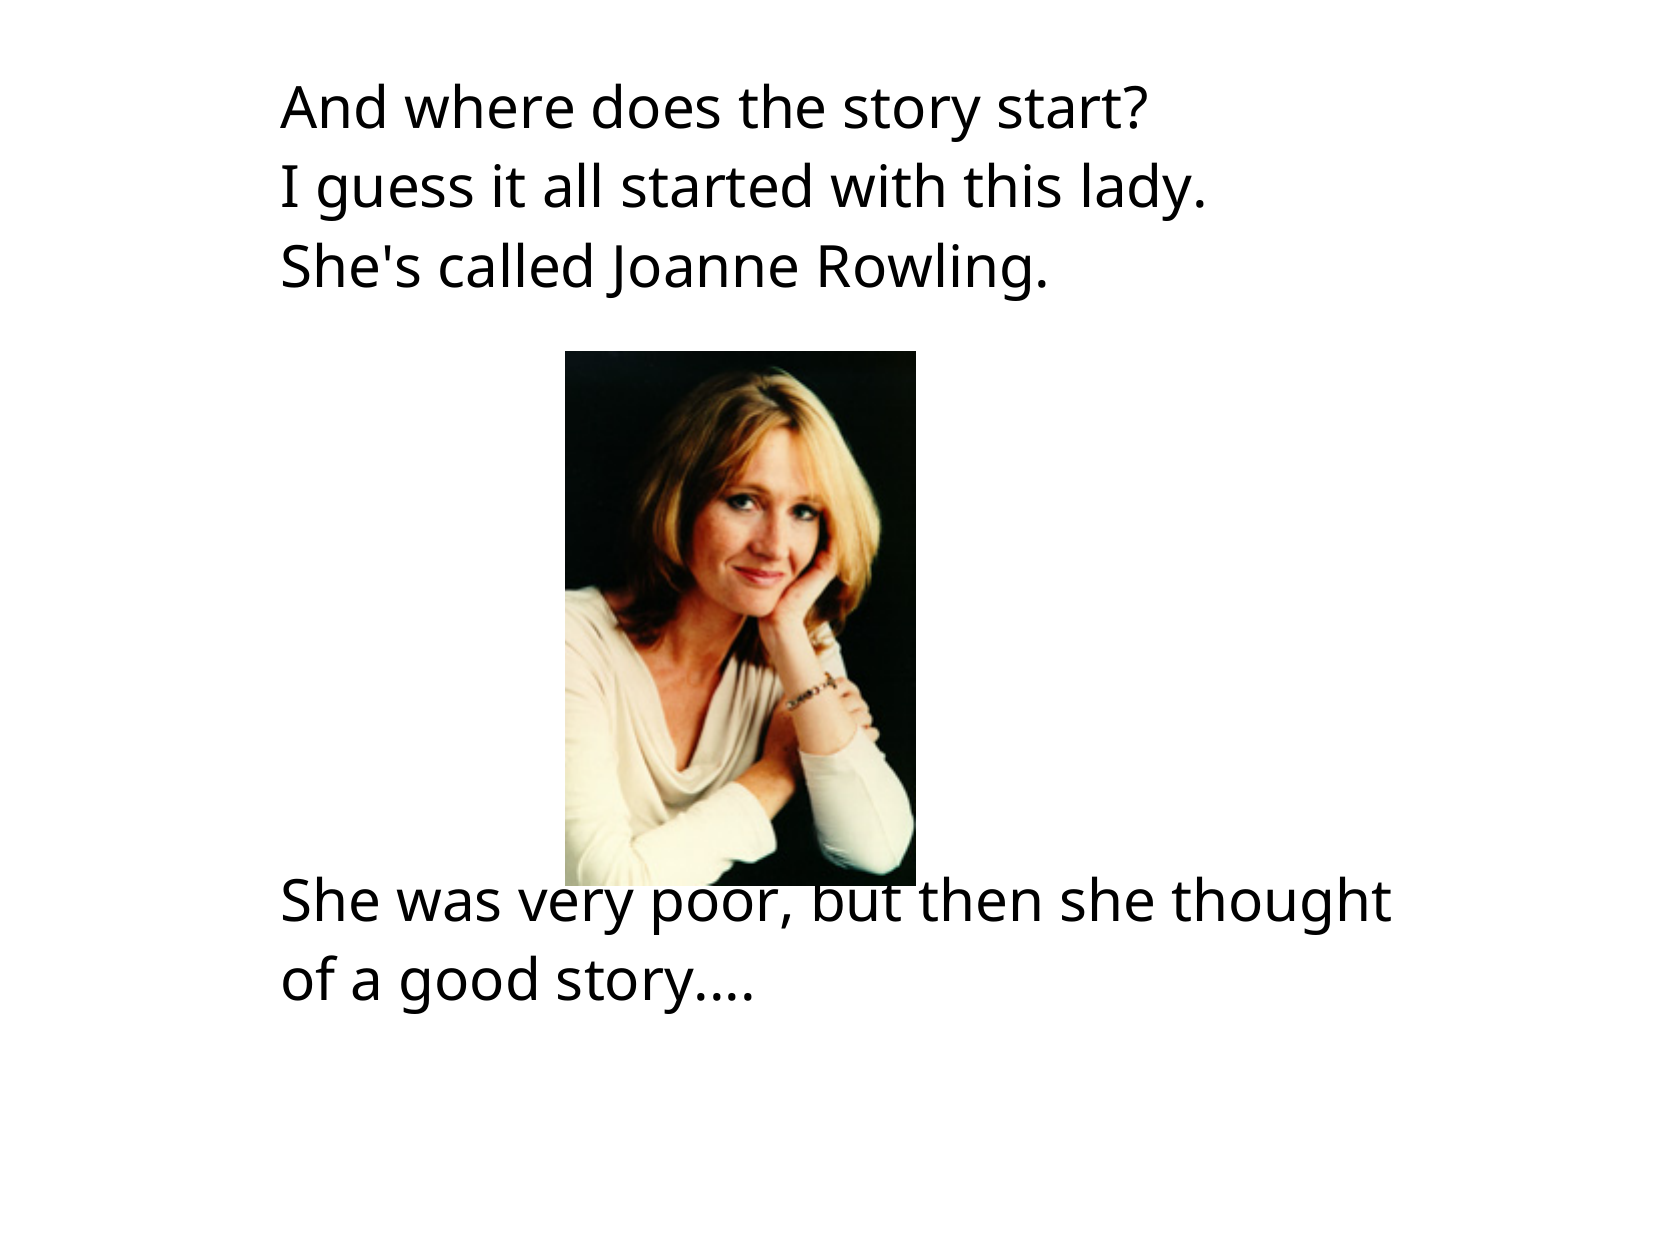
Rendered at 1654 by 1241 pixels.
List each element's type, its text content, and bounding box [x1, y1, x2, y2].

picture [565, 351, 916, 886]
text_box And where does the story start? I guess it all started with this lady. She's called Joanne Rowling. She was very poor, but then she thought of a good story.... [265, 59, 1402, 1123]
